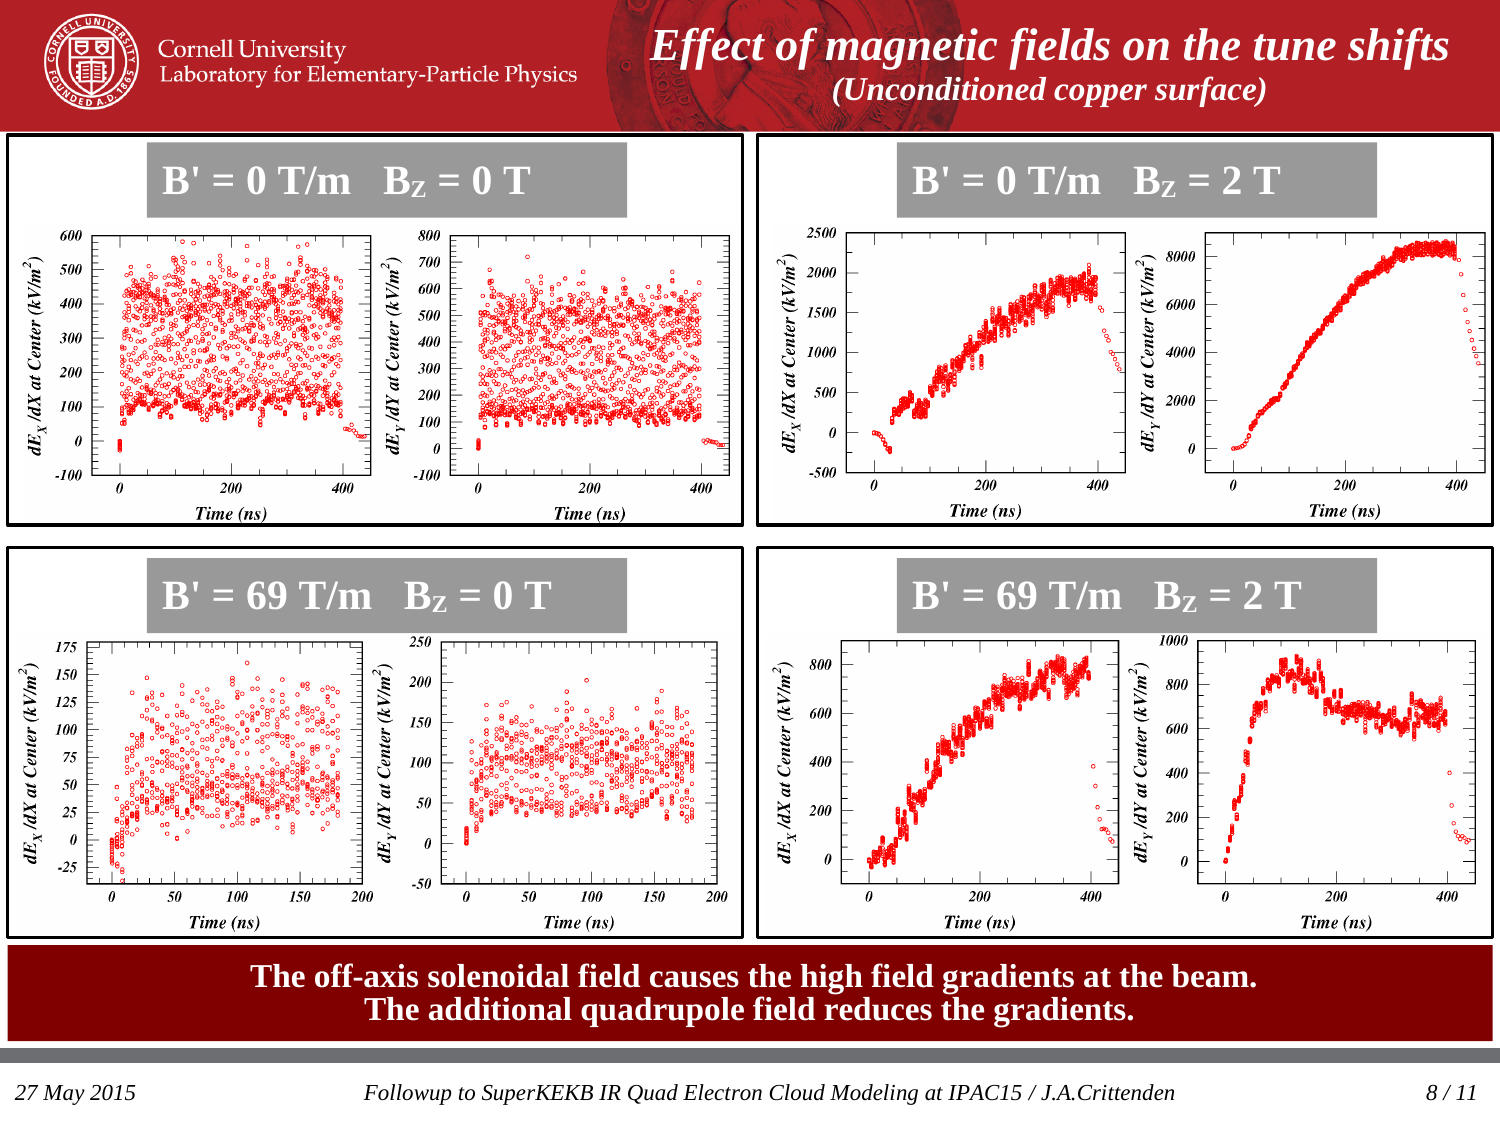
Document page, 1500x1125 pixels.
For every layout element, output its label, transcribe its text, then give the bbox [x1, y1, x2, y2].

picture [22, 224, 741, 523]
picture [0, 0, 1500, 132]
picture [765, 633, 1486, 936]
text_box B' = 0 T/m BZ = 2 T [896, 142, 1378, 218]
text_box B' = 69 T/m BZ = 0 T [146, 558, 628, 634]
picture [772, 224, 1491, 523]
title Effect of magnetic fields on the tune shifts (Unconditioned copper surface) [600, 7, 1500, 121]
picture [15, 633, 736, 936]
text_box The off-axis solenoidal field causes the high field gradients at the beam. The additional quadrupole field reduces the gradients. [7, 945, 1493, 1042]
text_box B' = 0 T/m BZ = 0 T [146, 142, 628, 218]
text_box B' = 69 T/m BZ = 2 T [896, 558, 1378, 634]
